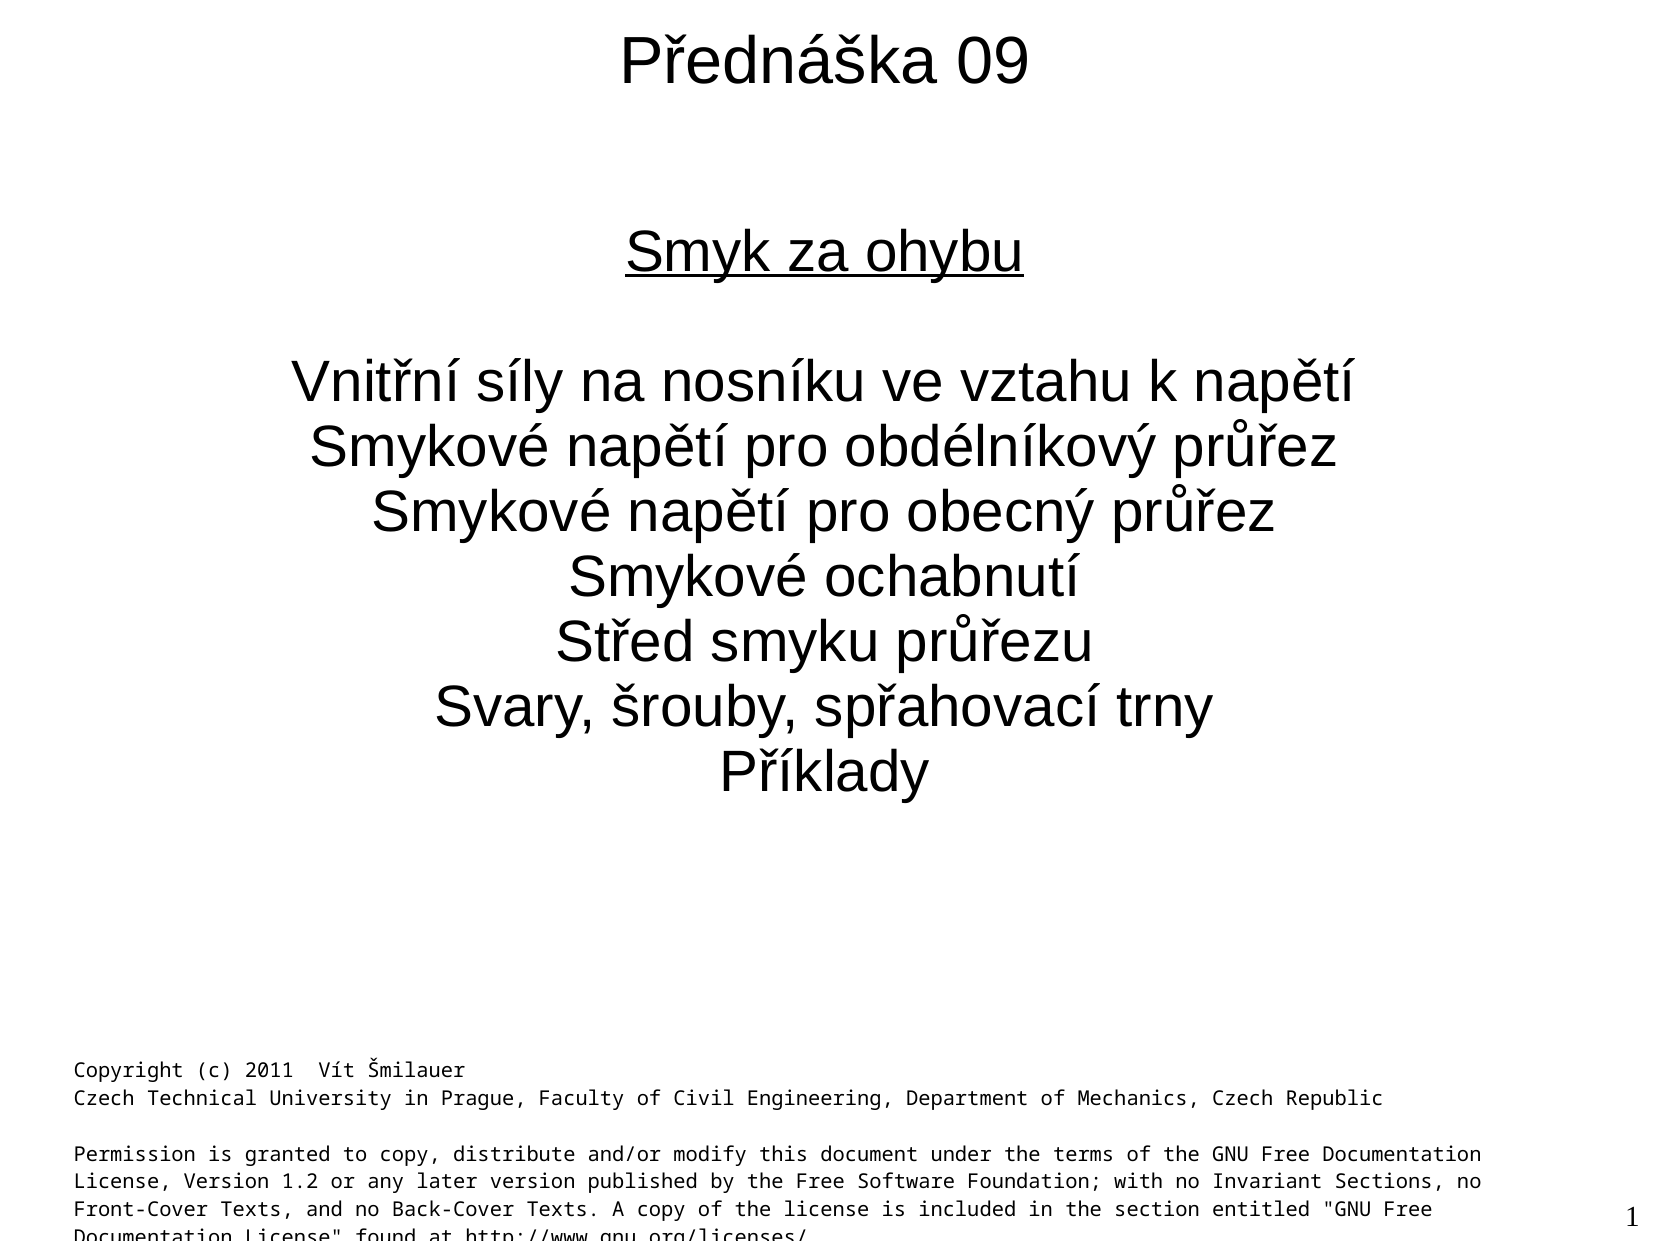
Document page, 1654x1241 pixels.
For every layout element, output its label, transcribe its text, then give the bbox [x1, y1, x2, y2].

text_box Copyright (c) 2011 Vít Šmilauer Czech Technical University in Prague, Faculty of Civil Engineering, Department of Mechanics, Czech Republic Permission is granted to copy, distribute and/or modify this document under the terms of the GNU Free Documentation License, Version 1.2 or any later version published by the Free Software Foundation; with no Invariant Sections, no Front-Cover Texts, and no Back-Cover Texts. A copy of the license is included in the section entitled "GNU Free Documentation License" found at http://www.gnu.org/licenses/ [58, 1063, 1535, 1241]
title Přednáška 09 [37, 8, 1613, 88]
subtitle Smyk za ohybu Vnitřní síly na nosníku ve vztahu k napětí Smykové napětí pro obdélníkový průřez Smykové napětí pro obecný průřez Smykové ochabnutí Střed smyku průřezu Svary, šrouby, spřahovací trny Příklady [37, 88, 1613, 1063]
